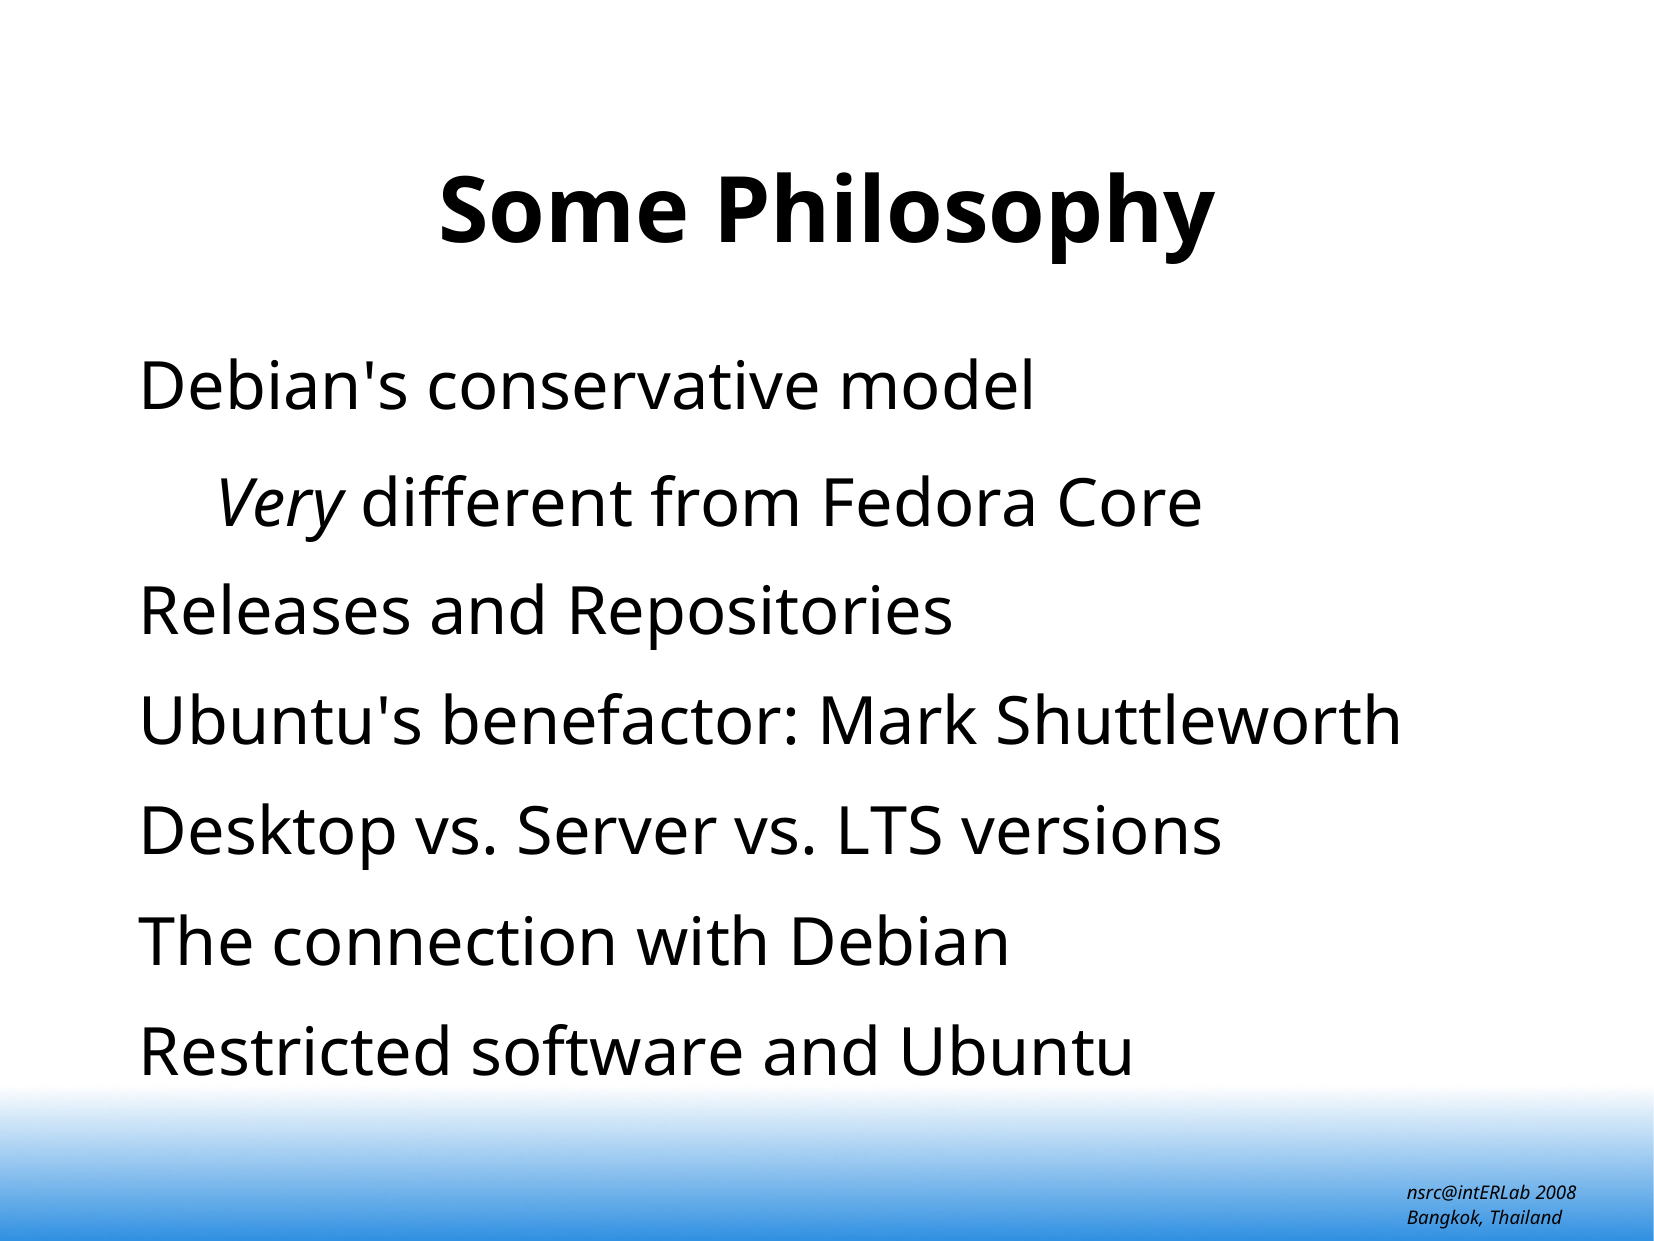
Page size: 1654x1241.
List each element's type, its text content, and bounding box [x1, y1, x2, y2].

list Debian's conservative model Very different from Fedora Core Releases and Repositories Ubuntu's benefactor: Mark Shuttleworth Desktop vs. Server vs. LTS versions The connection with Debian Restricted software and Ubuntu [121, 344, 1534, 1135]
picture [0, 1083, 1654, 1241]
title Some Philosophy [121, 102, 1534, 311]
